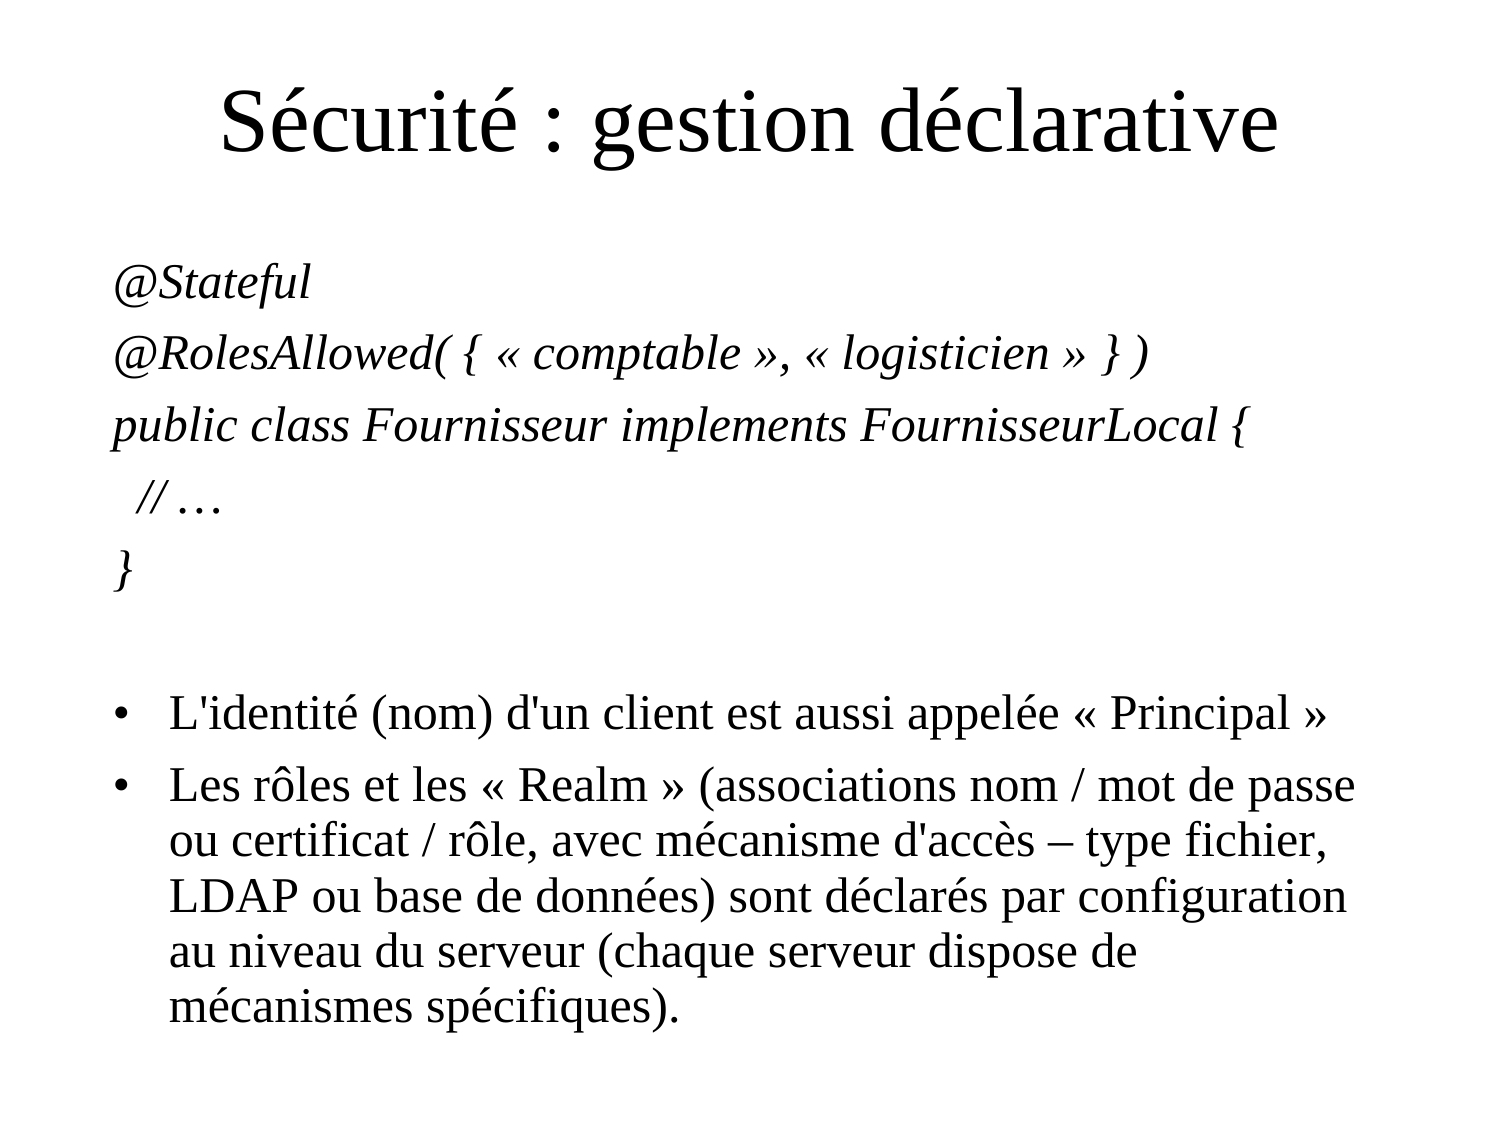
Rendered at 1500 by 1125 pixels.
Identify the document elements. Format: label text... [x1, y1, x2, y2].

list @Stateful @RolesAllowed( { « comptable », « logisticien » } ) public class Fournisseur implements FournisseurLocal { // … } L'identité (nom) d'un client est aussi appelée « Principal » Les rôles et les « Realm » (associations nom / mot de passe ou certificat / rôle, avec mécanisme d'accès – type fichier, LDAP ou base de données) sont déclarés par configuration au niveau du serveur (chaque serveur dispose de mécanismes spécifiques). [112, 253, 1388, 1034]
title Sécurité : gestion déclarative [112, 33, 1388, 207]
